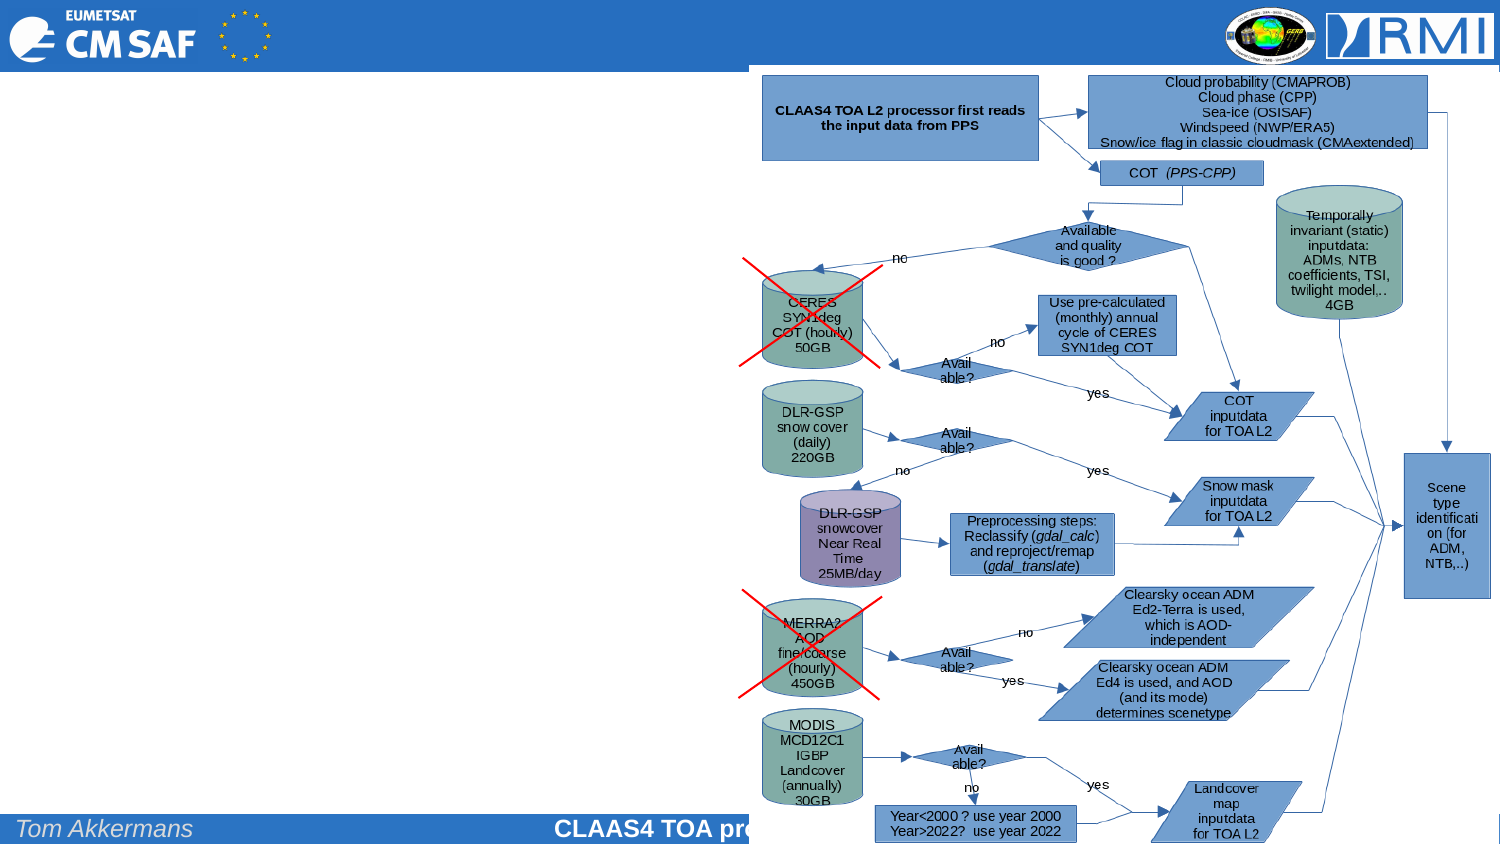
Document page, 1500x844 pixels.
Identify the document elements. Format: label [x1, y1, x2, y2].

picture [749, 265, 810, 357]
picture [749, 7, 1500, 844]
picture [749, 598, 809, 688]
picture [1326, 13, 1494, 59]
picture [8, 8, 198, 64]
picture [216, 7, 274, 65]
